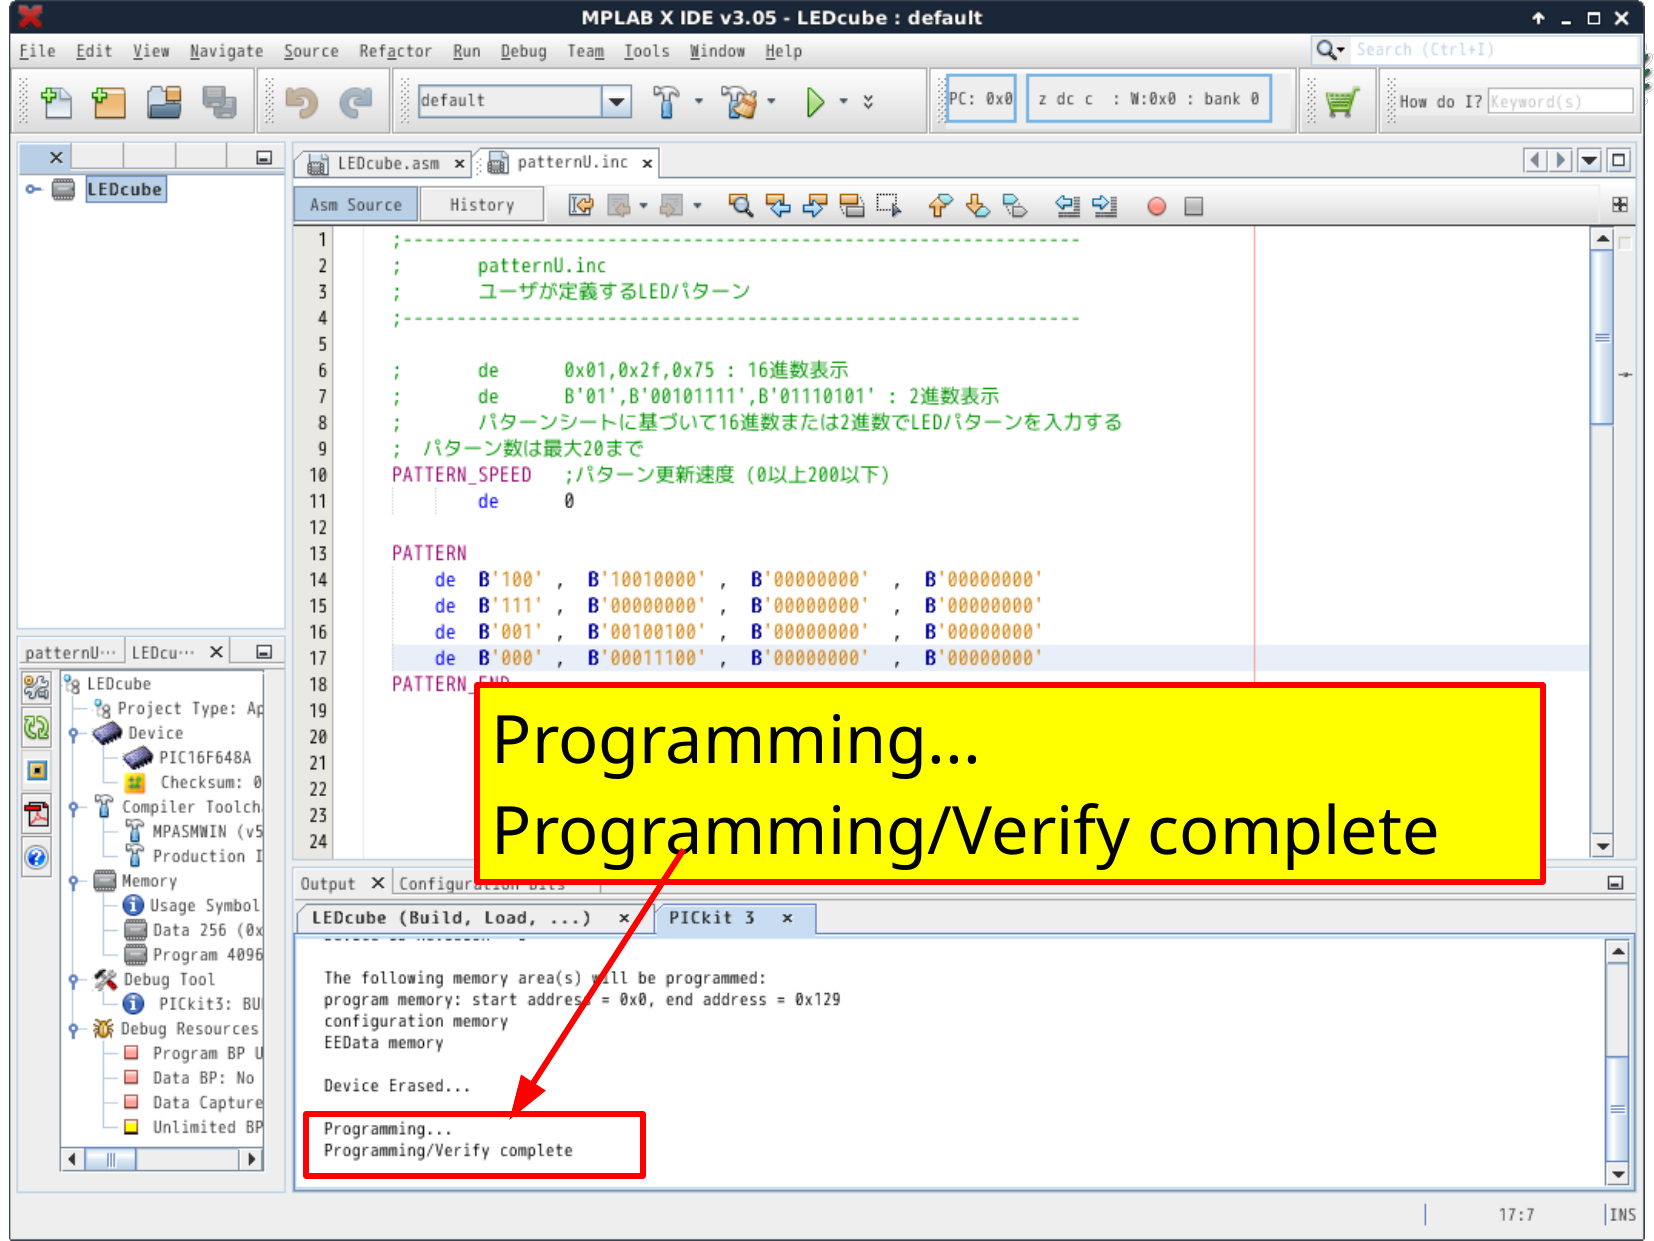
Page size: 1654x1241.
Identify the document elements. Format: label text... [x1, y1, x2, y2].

picture [9, 0, 1654, 1241]
text_box Programming... Programming/Verify complete [476, 685, 1543, 850]
